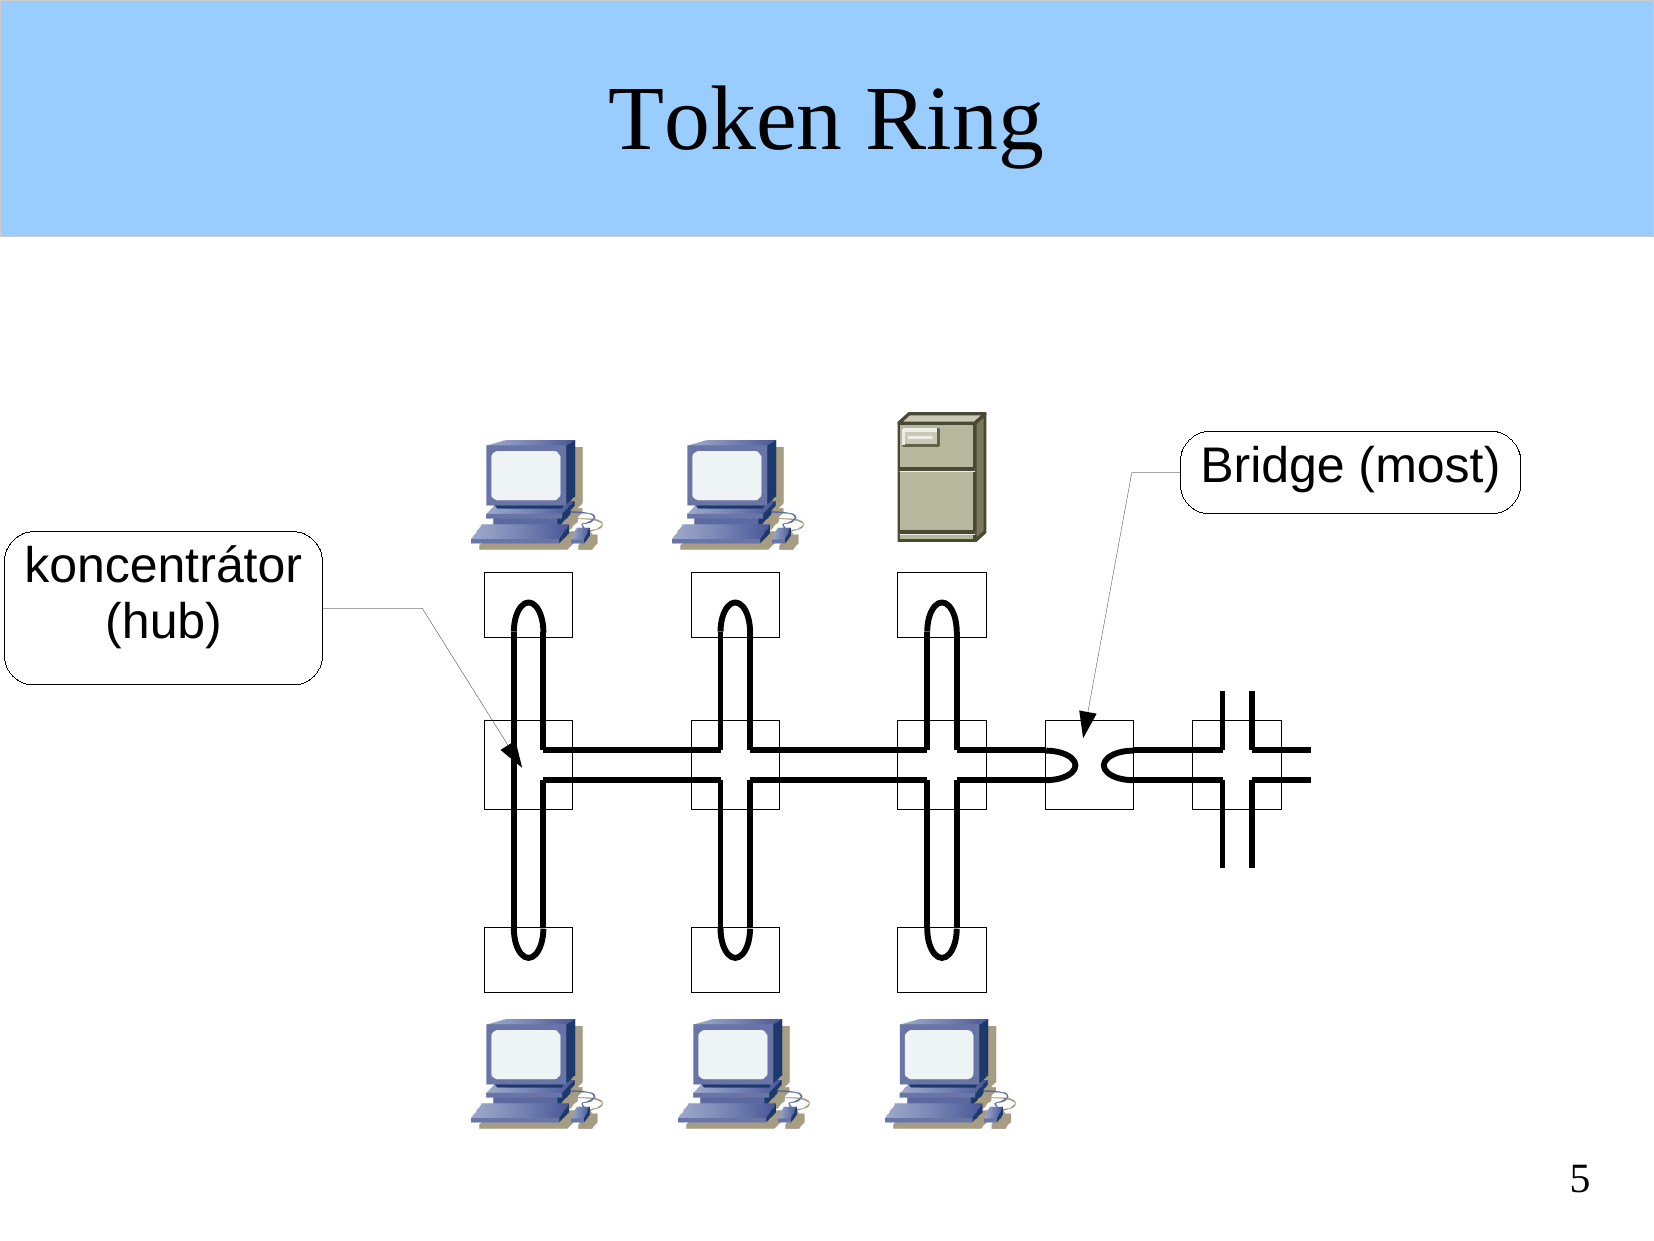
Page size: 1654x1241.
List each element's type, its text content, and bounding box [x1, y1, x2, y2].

picture [897, 412, 987, 542]
picture [471, 1019, 603, 1129]
text_box Bridge (most) [1180, 431, 1521, 514]
title Token Ring [0, 0, 1654, 237]
picture [885, 1019, 1016, 1129]
text_box koncentrátor (hub) [4, 531, 323, 685]
picture [678, 1019, 810, 1129]
picture [471, 440, 603, 550]
picture [672, 440, 804, 550]
